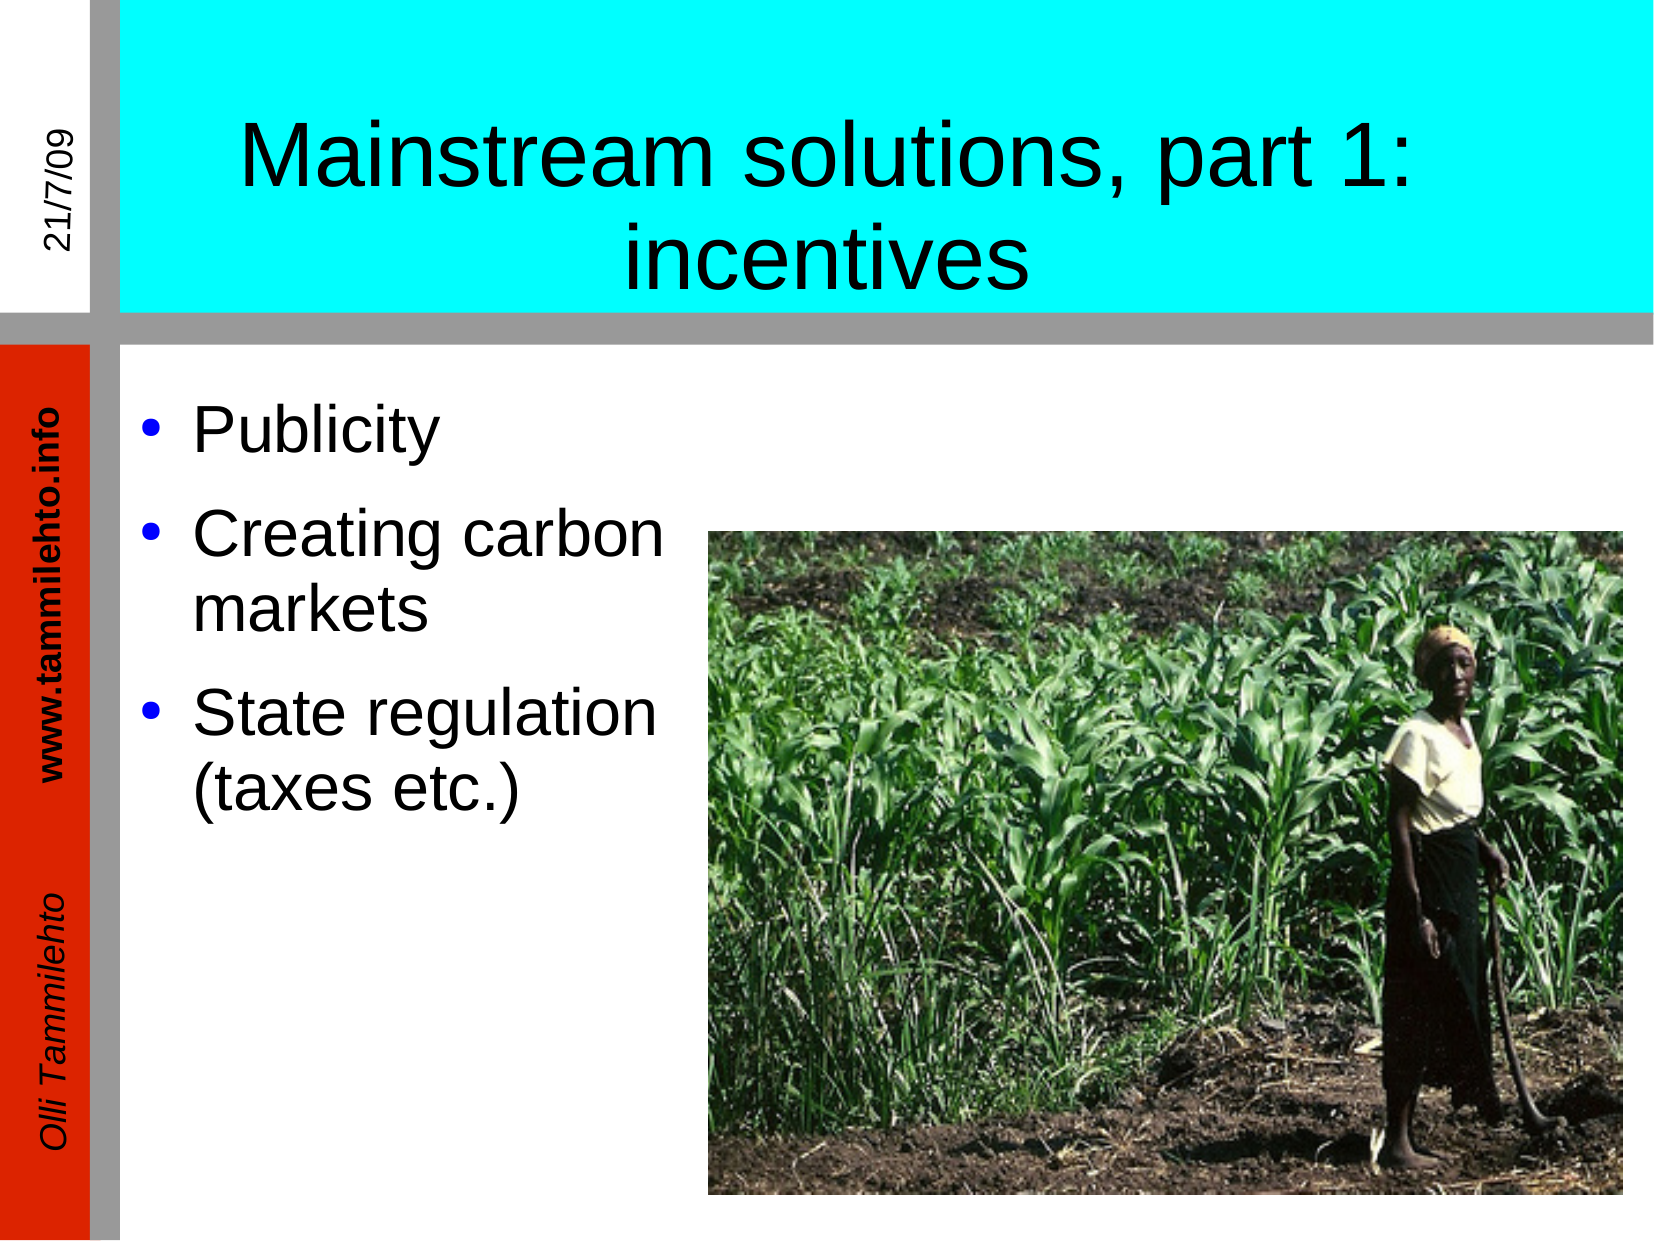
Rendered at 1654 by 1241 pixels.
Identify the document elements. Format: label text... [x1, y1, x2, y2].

picture [708, 531, 1623, 1195]
title Mainstream solutions, part 1: incentives [121, 102, 1534, 311]
list Publicity Creating carbon markets State regulation (taxes etc.) [121, 391, 709, 1127]
